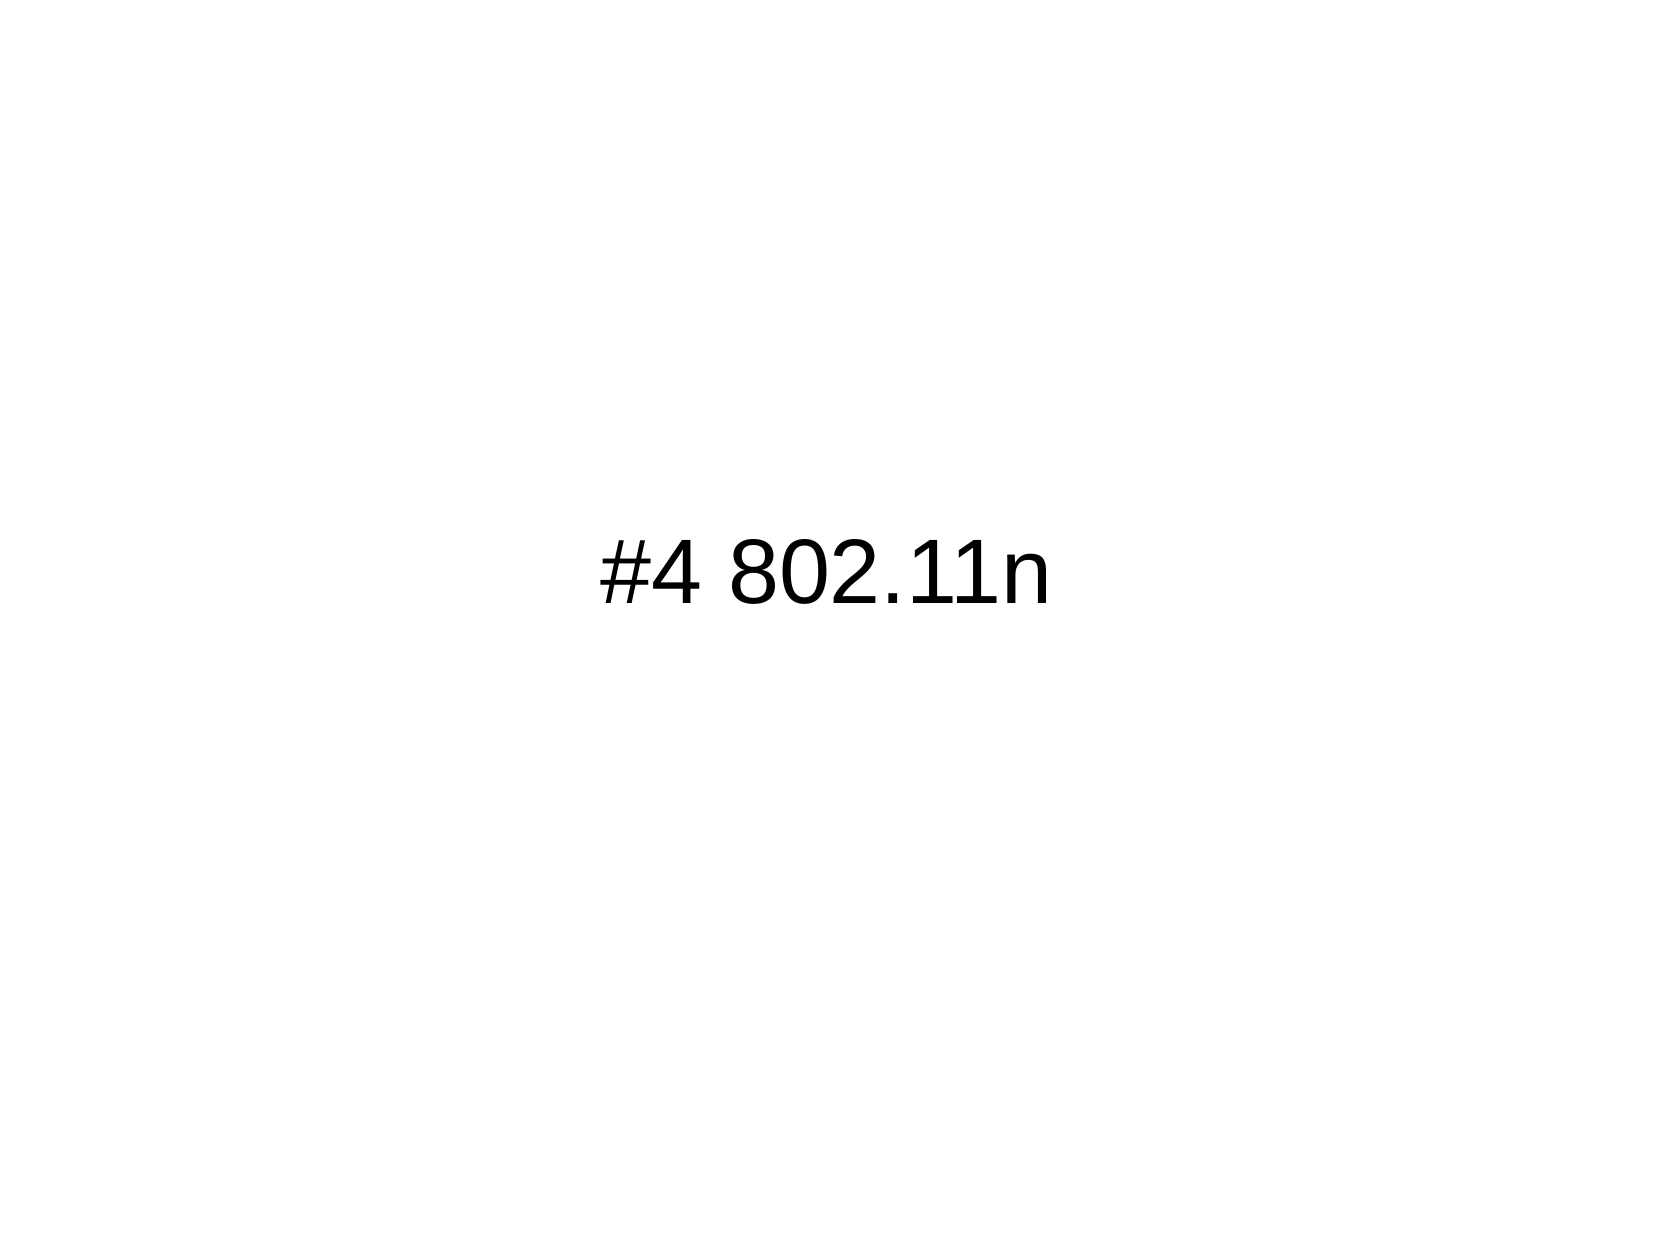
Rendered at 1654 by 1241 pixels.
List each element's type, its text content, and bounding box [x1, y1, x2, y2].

title #4 802.11n [82, 468, 1571, 676]
